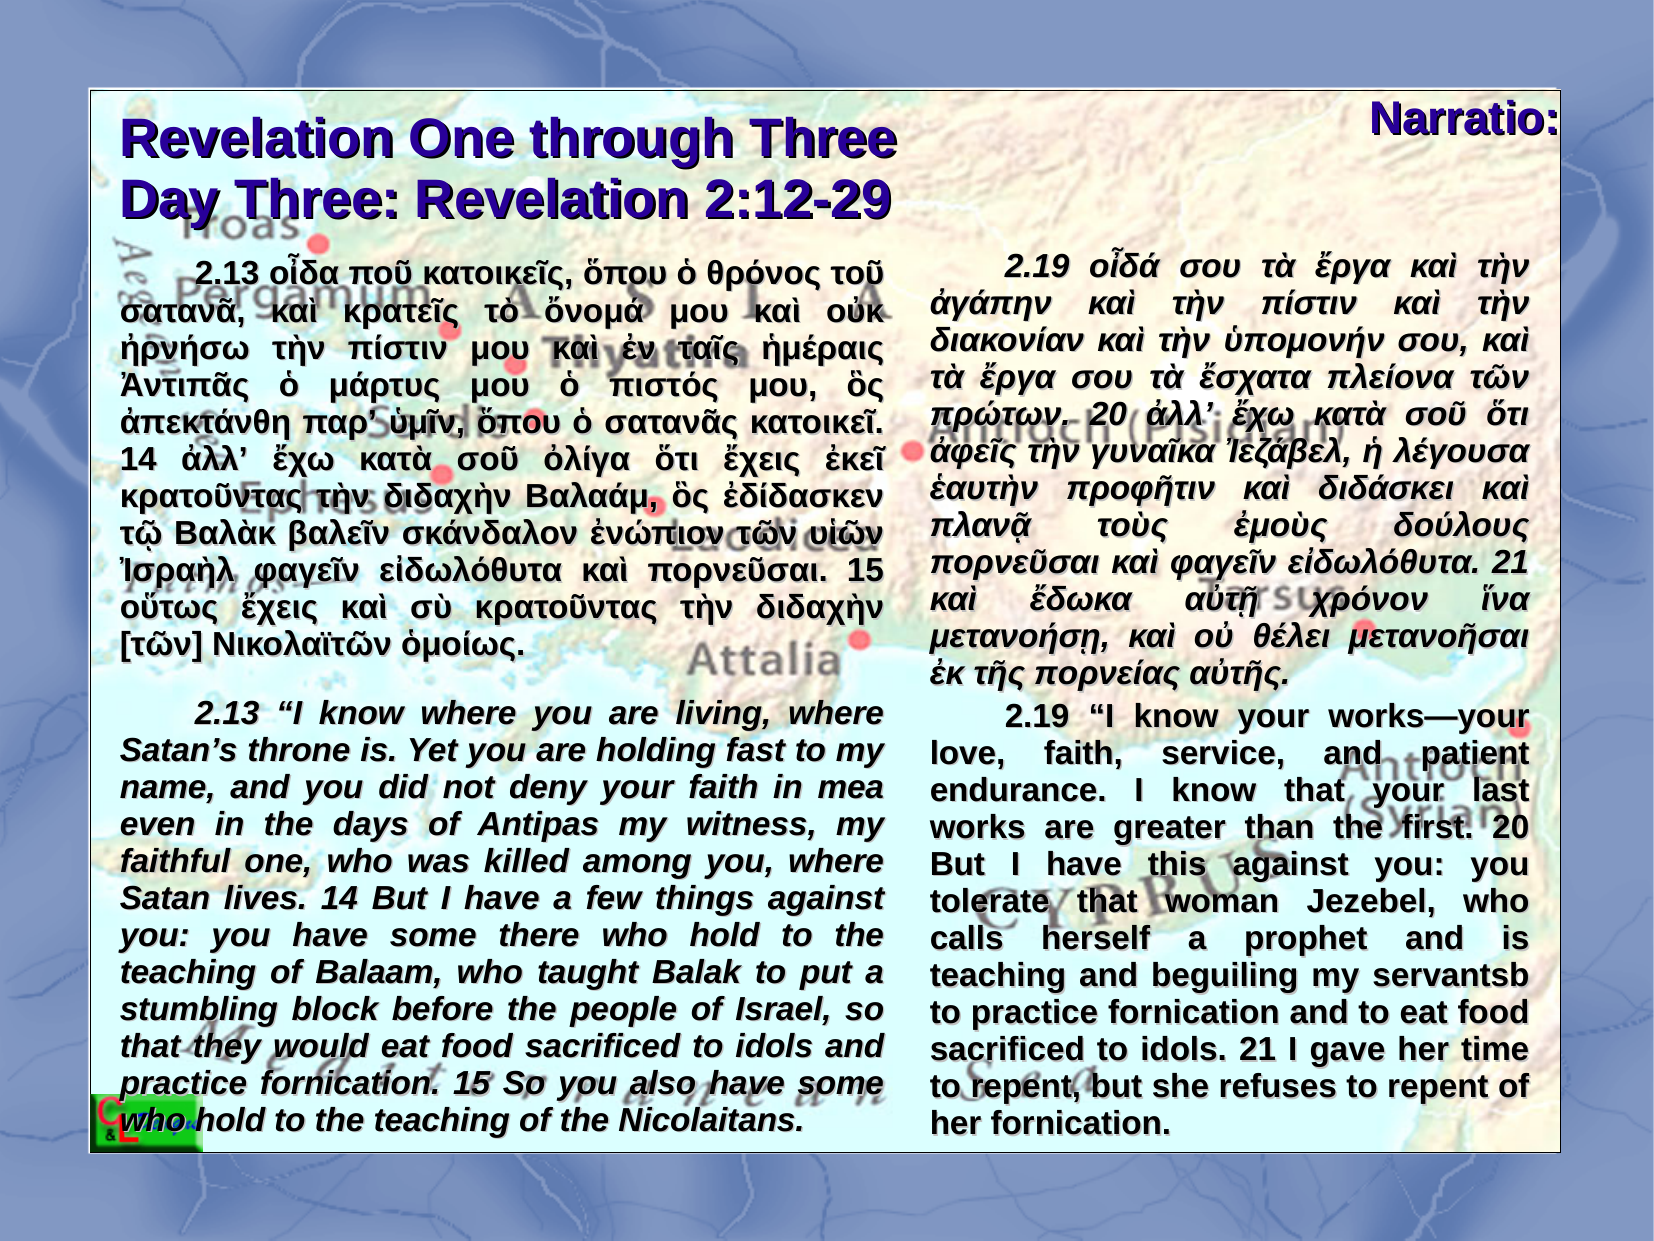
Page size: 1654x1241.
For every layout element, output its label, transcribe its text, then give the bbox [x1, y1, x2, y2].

title Revelation One through Three Day Three: Revelation 2:12-29 [119, 96, 1081, 241]
text_box 2.19 οἶδά σου τὰ ἔργα καὶ τὴν ἀγάπην καὶ τὴν πίστιν καὶ τὴν διακονίαν καὶ τὴν ὑπομονήν σου, καὶ τὰ ἔργα σου τὰ ἔσχατα πλείονα τῶν πρώτων. 20 ἀλλʼ ἔχω κατὰ σοῦ ὅτι ἀφεῖς τὴν γυναῖκα Ἰεζάβελ, ἡ λέγουσα ἑαυτὴν προφῆτιν καὶ διδάσκει καὶ πλανᾷ τοὺς ἐμοὺς δούλους πορνεῦσαι καὶ φαγεῖν εἰδωλόθυτα. 21 καὶ ἔδωκα αὐτῇ χρόνον ἵνα μετανοήσῃ, καὶ οὐ θέλει μετανοῆσαι ἐκ τῆς πορνείας αὐτῆς. [915, 240, 1546, 690]
text_box Narratio: [1135, 90, 1561, 247]
text_box 2.19 “I know your works—your love, faith, service, and patient endurance. I know that your last works are greater than the first. 20 But I have this against you: you tolerate that woman Jezebel, who calls herself a prophet and is teaching and beguiling my servantsb to practice fornication and to eat food sacrificed to idols. 21 I gave her time to repent, but she refuses to repent of her fornication. [915, 690, 1546, 1165]
text_box 2.13 οἶδα ποῦ κατοικεῖς, ὅπου ὁ θρόνος τοῦ σατανᾶ, καὶ κρατεῖς τὸ ὄνομά μου καὶ οὐκ ἠρνήσω τὴν πίστιν μου καὶ ἐν ταῖς ἡμέραις Ἀντιπᾶς ὁ μάρτυς μου ὁ πιστός μου, ὃς ἀπεκτάνθη παρʼ ὑμῖν, ὅπου ὁ σατανᾶς κατοικεῖ. 14 ἀλλʼ ἔχω κατὰ σοῦ ὀλίγα ὅτι ἔχεις ἐκεῖ κρατοῦντας τὴν διδαχὴν Βαλαάμ, ὃς ἐδίδασκεν τῷ Βαλὰκ βαλεῖν σκάνδαλον ἐνώπιον τῶν υἱῶν Ἰσραὴλ φαγεῖν εἰδωλόθυτα καὶ πορνεῦσαι. 15 οὕτως ἔχεις καὶ σὺ κρατοῦντας τὴν διδαχὴν [τῶν] Νικολαϊτῶν ὁμοίως. [105, 243, 901, 686]
picture [0, 0, 1654, 1241]
text_box 2.13 “I know where you are living, where Satan’s throne is. Yet you are holding fast to my name, and you did not deny your faith in mea even in the days of Antipas my witness, my faithful one, who was killed among you, where Satan lives. 14 But I have a few things against you: you have some there who hold to the teaching of Balaam, who taught Balak to put a stumbling block before the people of Israel, so that they would eat food sacrificed to idols and practice fornication. 15 So you also have some who hold to the teaching of the Nicolaitans. [105, 686, 901, 1171]
